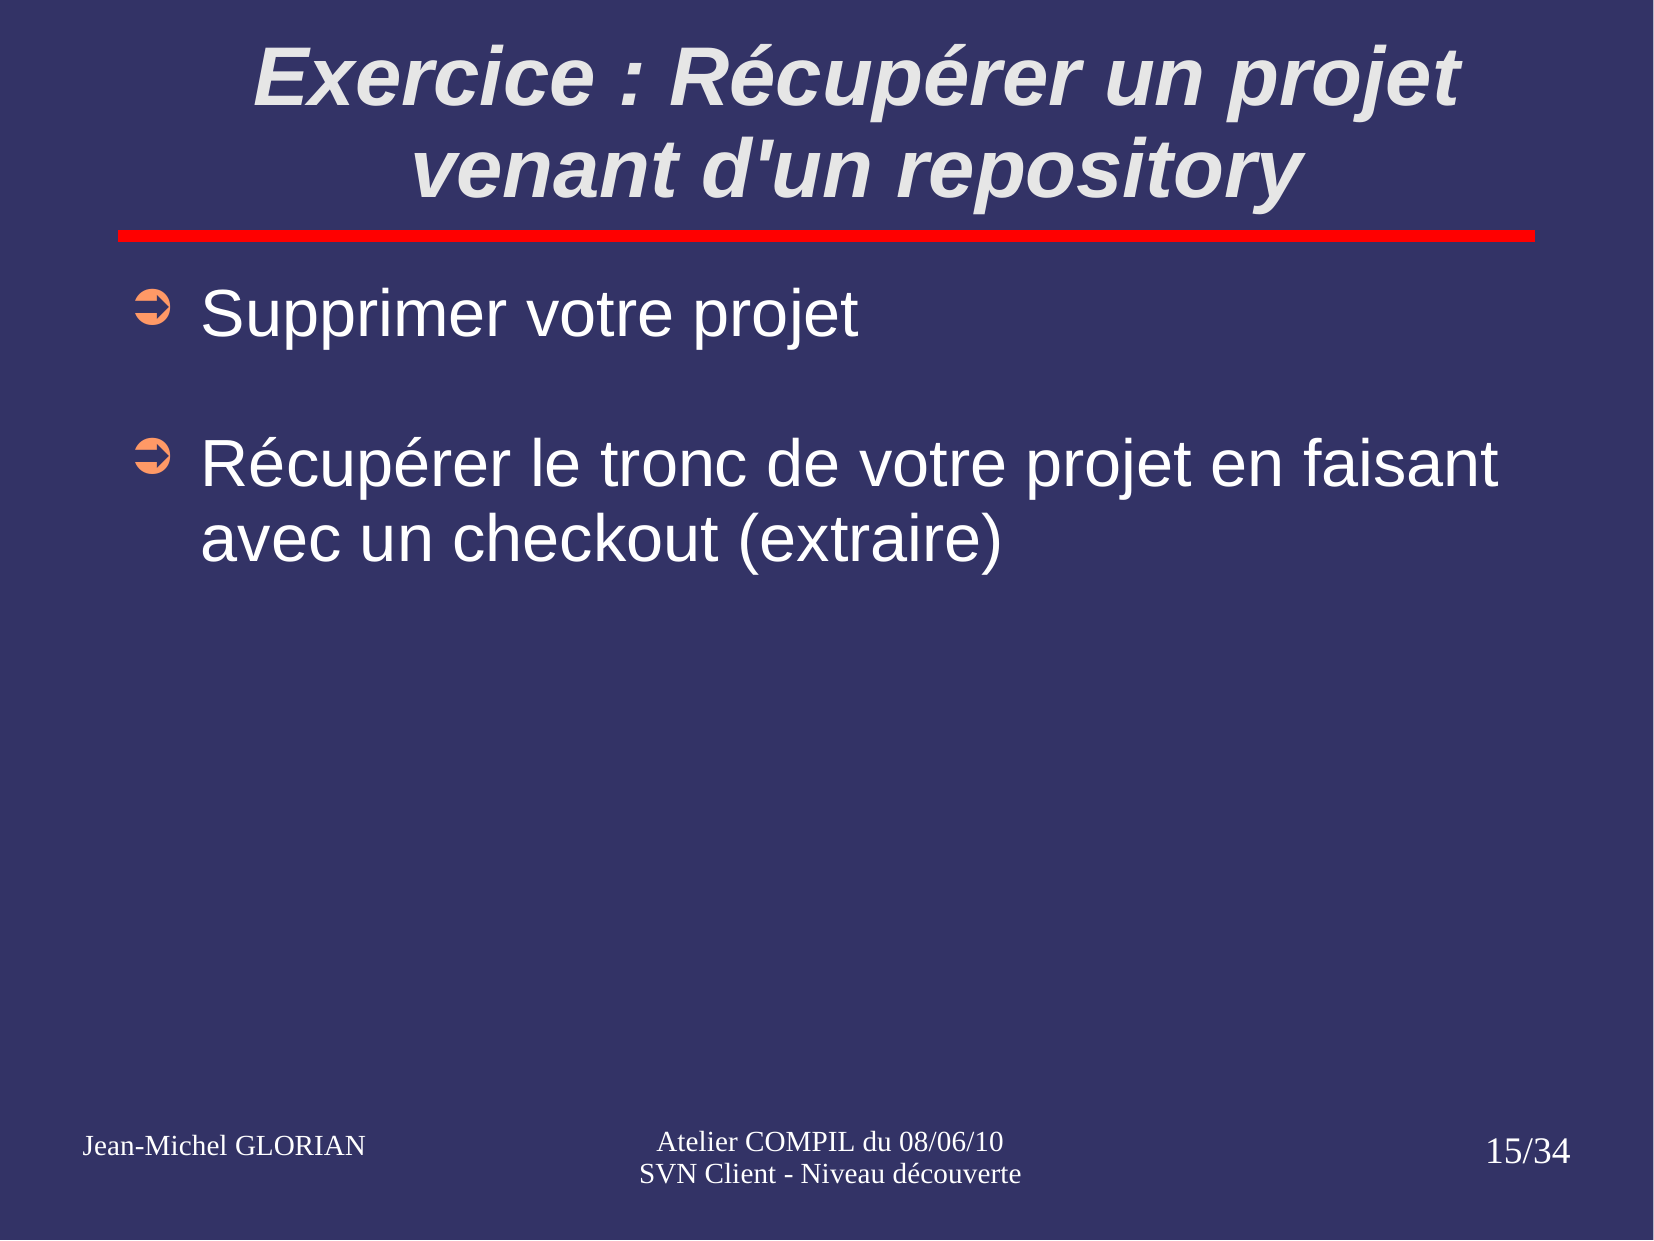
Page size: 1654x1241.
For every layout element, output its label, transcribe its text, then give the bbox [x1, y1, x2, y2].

list Supprimer votre projet Récupérer le tronc de votre projet en faisant avec un checkout (extraire) [118, 276, 1536, 1078]
title Exercice : Récupérer un projet venant d'un repository [121, 26, 1534, 219]
